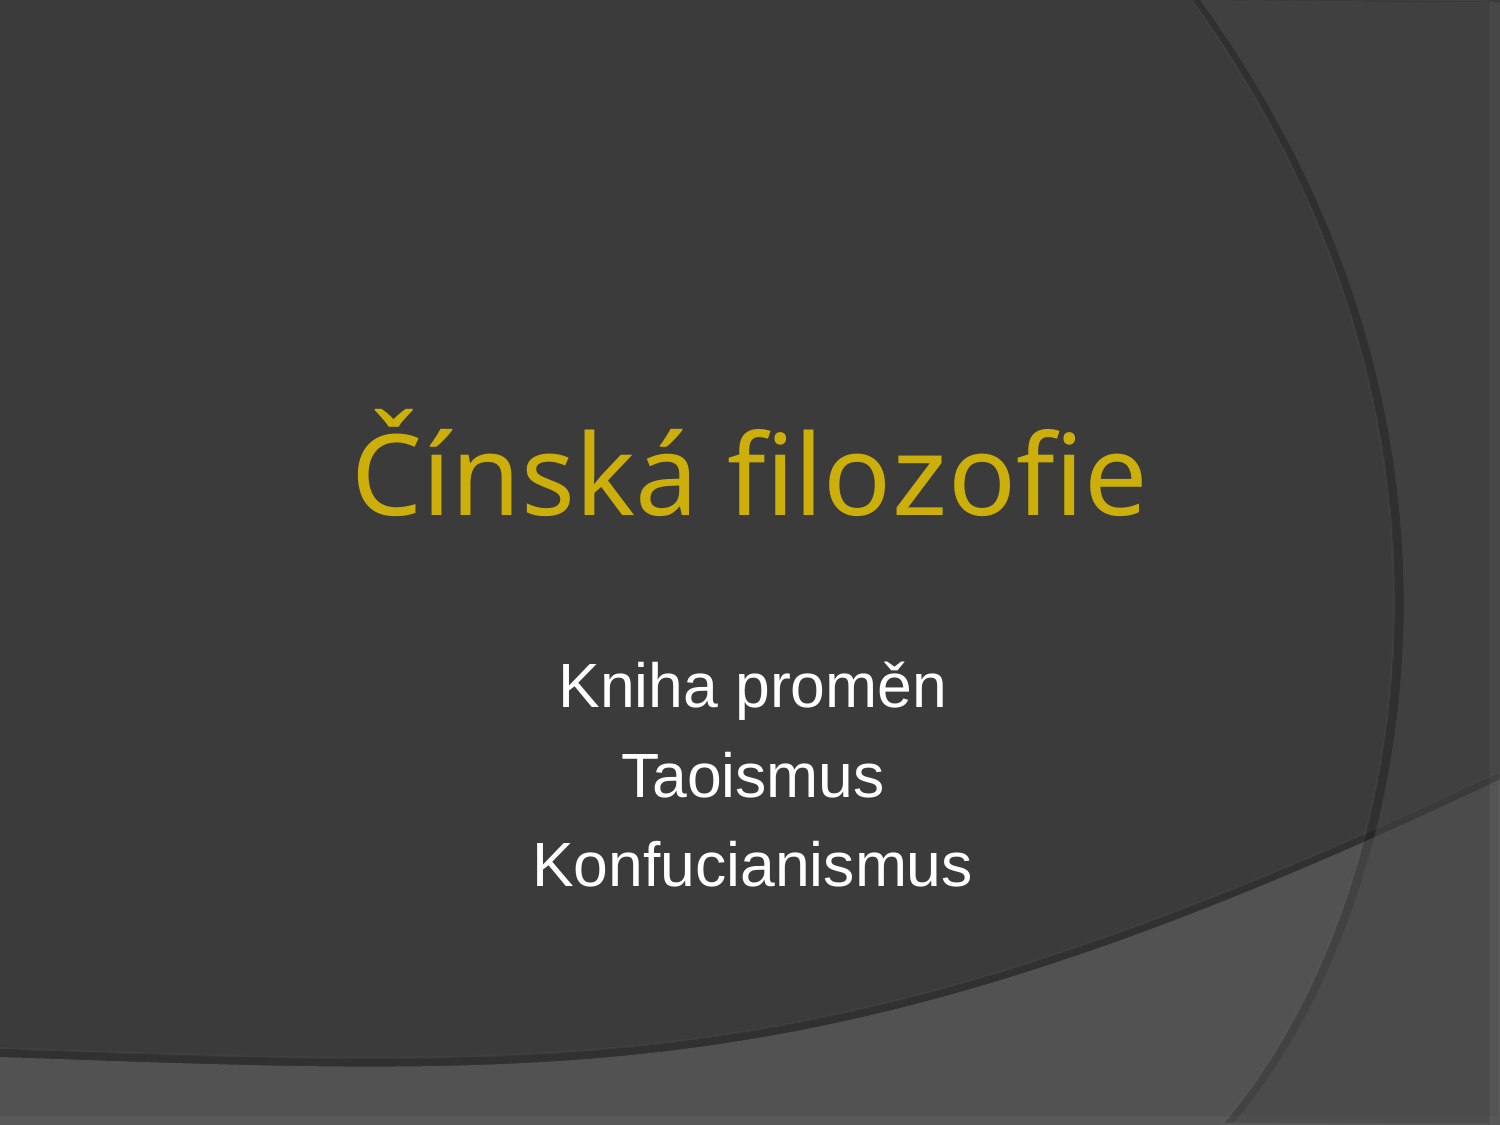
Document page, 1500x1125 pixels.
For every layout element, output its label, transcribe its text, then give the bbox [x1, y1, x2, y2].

subtitle Kniha proměn Taoismus Konfucianismus [225, 637, 1276, 925]
title Čínská filozofie [112, 349, 1388, 591]
